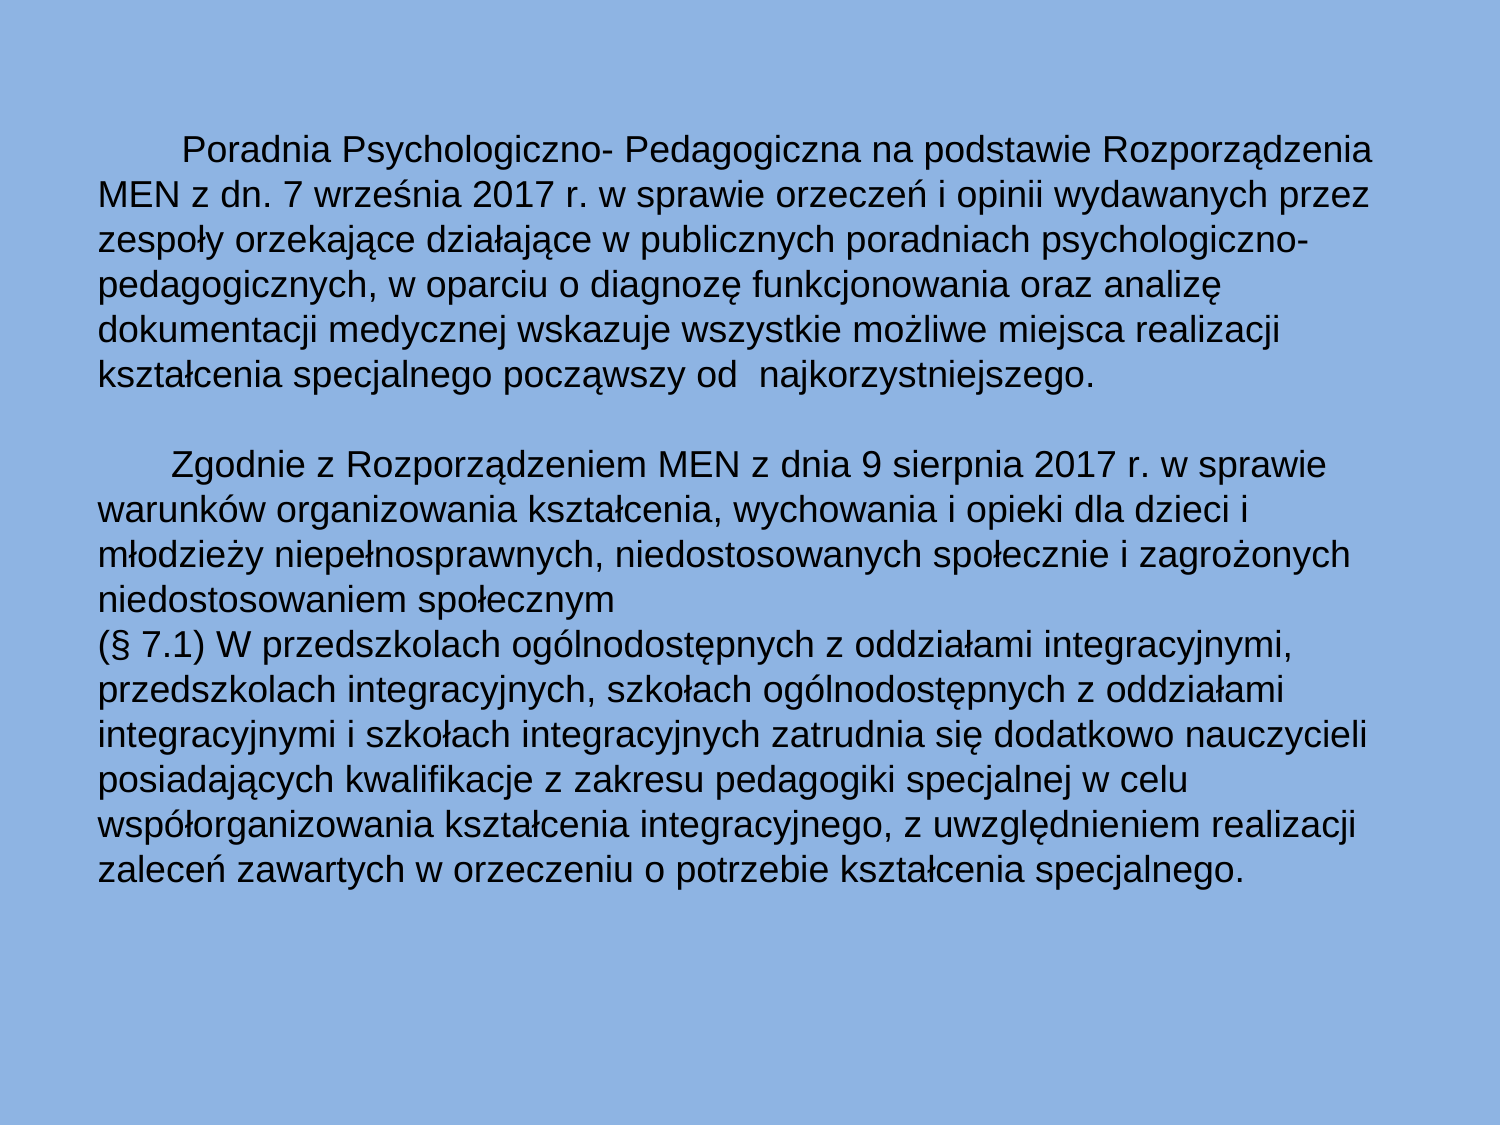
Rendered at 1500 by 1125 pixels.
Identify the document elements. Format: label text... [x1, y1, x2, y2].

text_box Poradnia Psychologiczno- Pedagogiczna na podstawie Rozporządzenia MEN z dn. 7 września 2017 r. w sprawie orzeczeń i opinii wydawanych przez zespoły orzekające działające w publicznych poradniach psychologiczno- pedagogicznych, w oparciu o diagnozę funkcjonowania oraz analizę dokumentacji medycznej wskazuje wszystkie możliwe miejsca realizacji kształcenia specjalnego począwszy od najkorzystniejszego. Zgodnie z Rozporządzeniem MEN z dnia 9 sierpnia 2017 r. w sprawie warunków organizowania kształcenia, wychowania i opieki dla dzieci i młodzieży niepełnosprawnych, niedostosowanych społecznie i zagrożonych niedostosowaniem społecznym (§ 7.1) W przedszkolach ogólnodostępnych z oddziałami integracyjnymi, przedszkolach integracyjnych, szkołach ogólnodostępnych z oddziałami integracyjnymi i szkołach integracyjnych zatrudnia się dodatkowo nauczycieli posiadających kwalifikacje z zakresu pedagogiki specjalnej w celu współorganizowania kształcenia integracyjnego, z uwzględnieniem realizacji zaleceń zawartych w orzeczeniu o potrzebie kształcenia specjalnego. [82, 118, 1406, 898]
